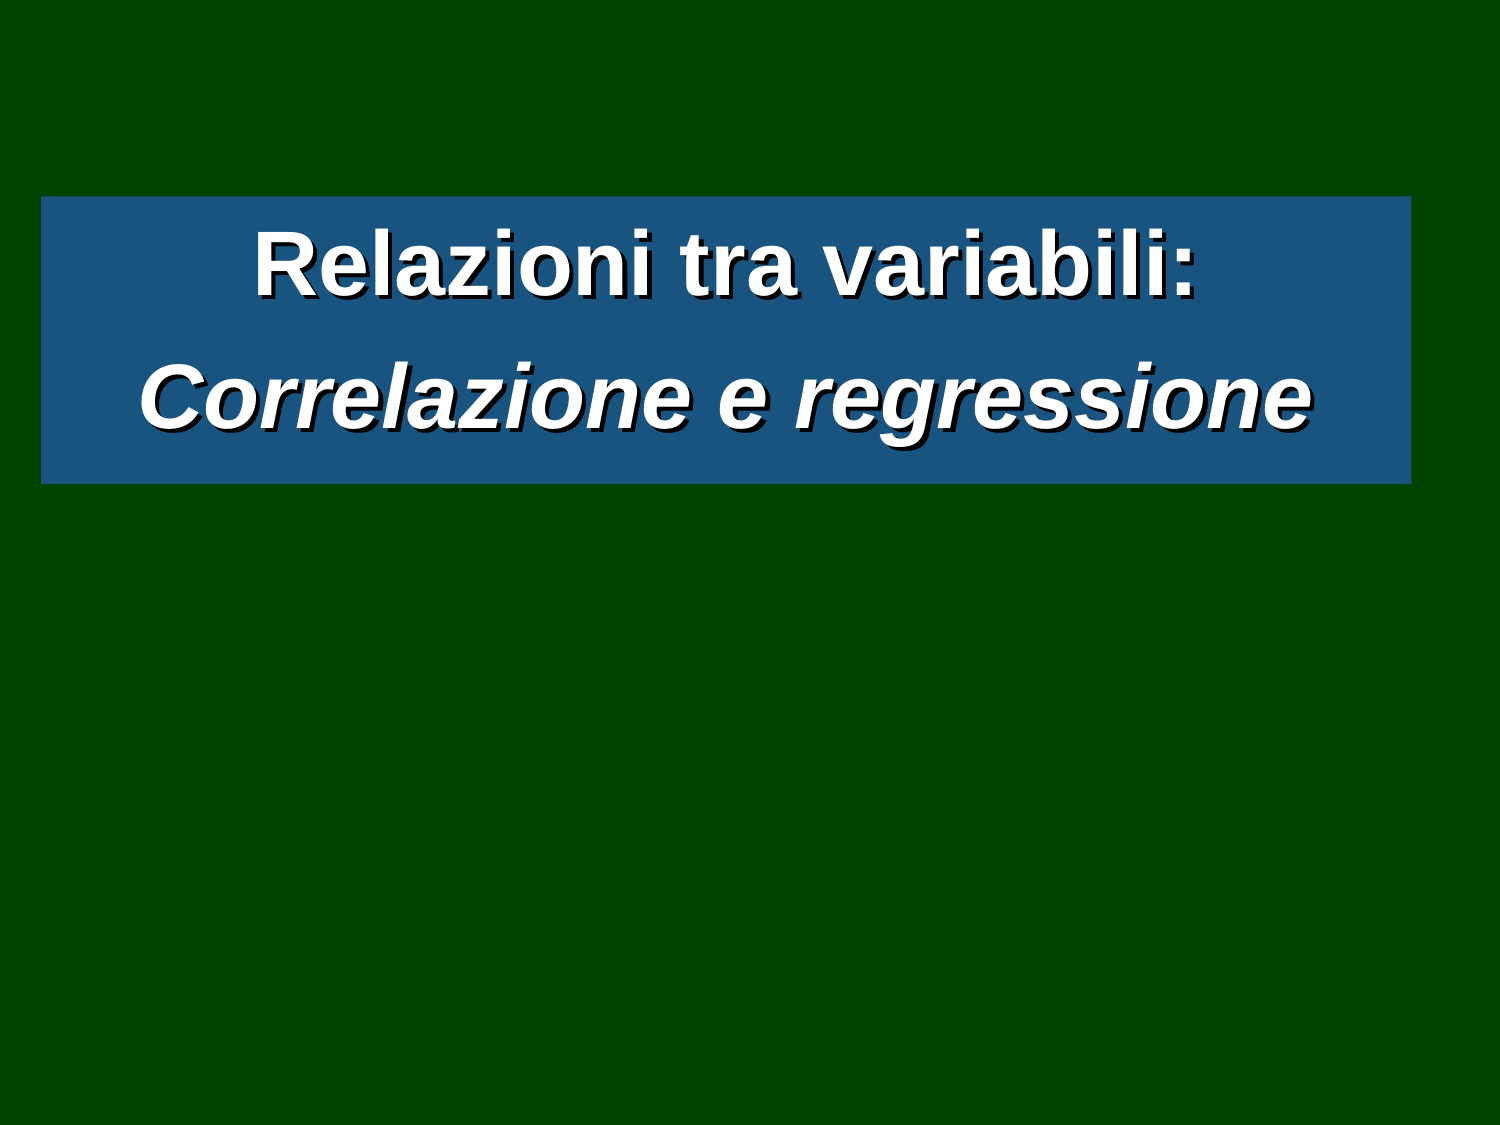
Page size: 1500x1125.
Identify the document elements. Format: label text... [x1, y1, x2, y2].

subtitle Relazioni tra variabili: Correlazione e regressione [41, 196, 1412, 484]
